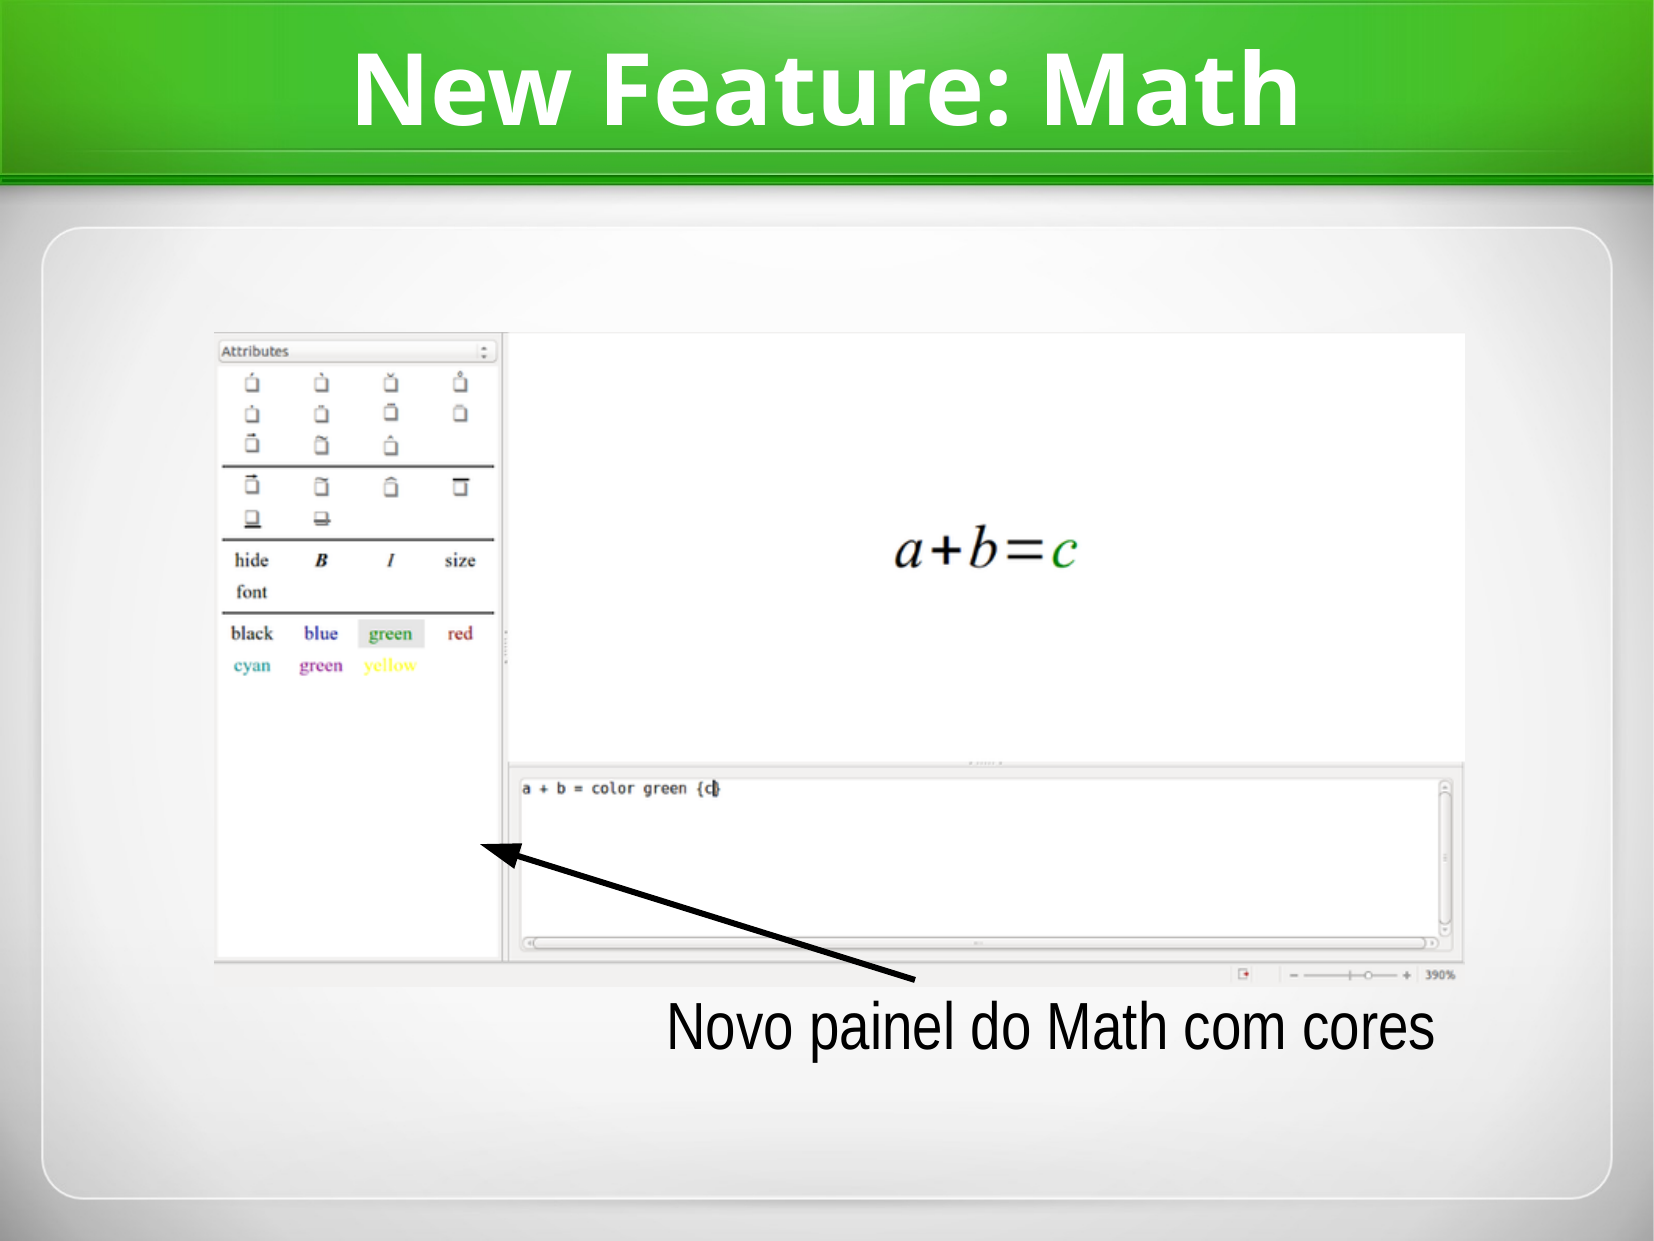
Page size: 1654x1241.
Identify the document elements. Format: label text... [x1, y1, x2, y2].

picture [0, 0, 1654, 1241]
text_box Novo painel do Math com cores [627, 987, 1453, 1072]
title New Feature: Math [82, 17, 1571, 166]
